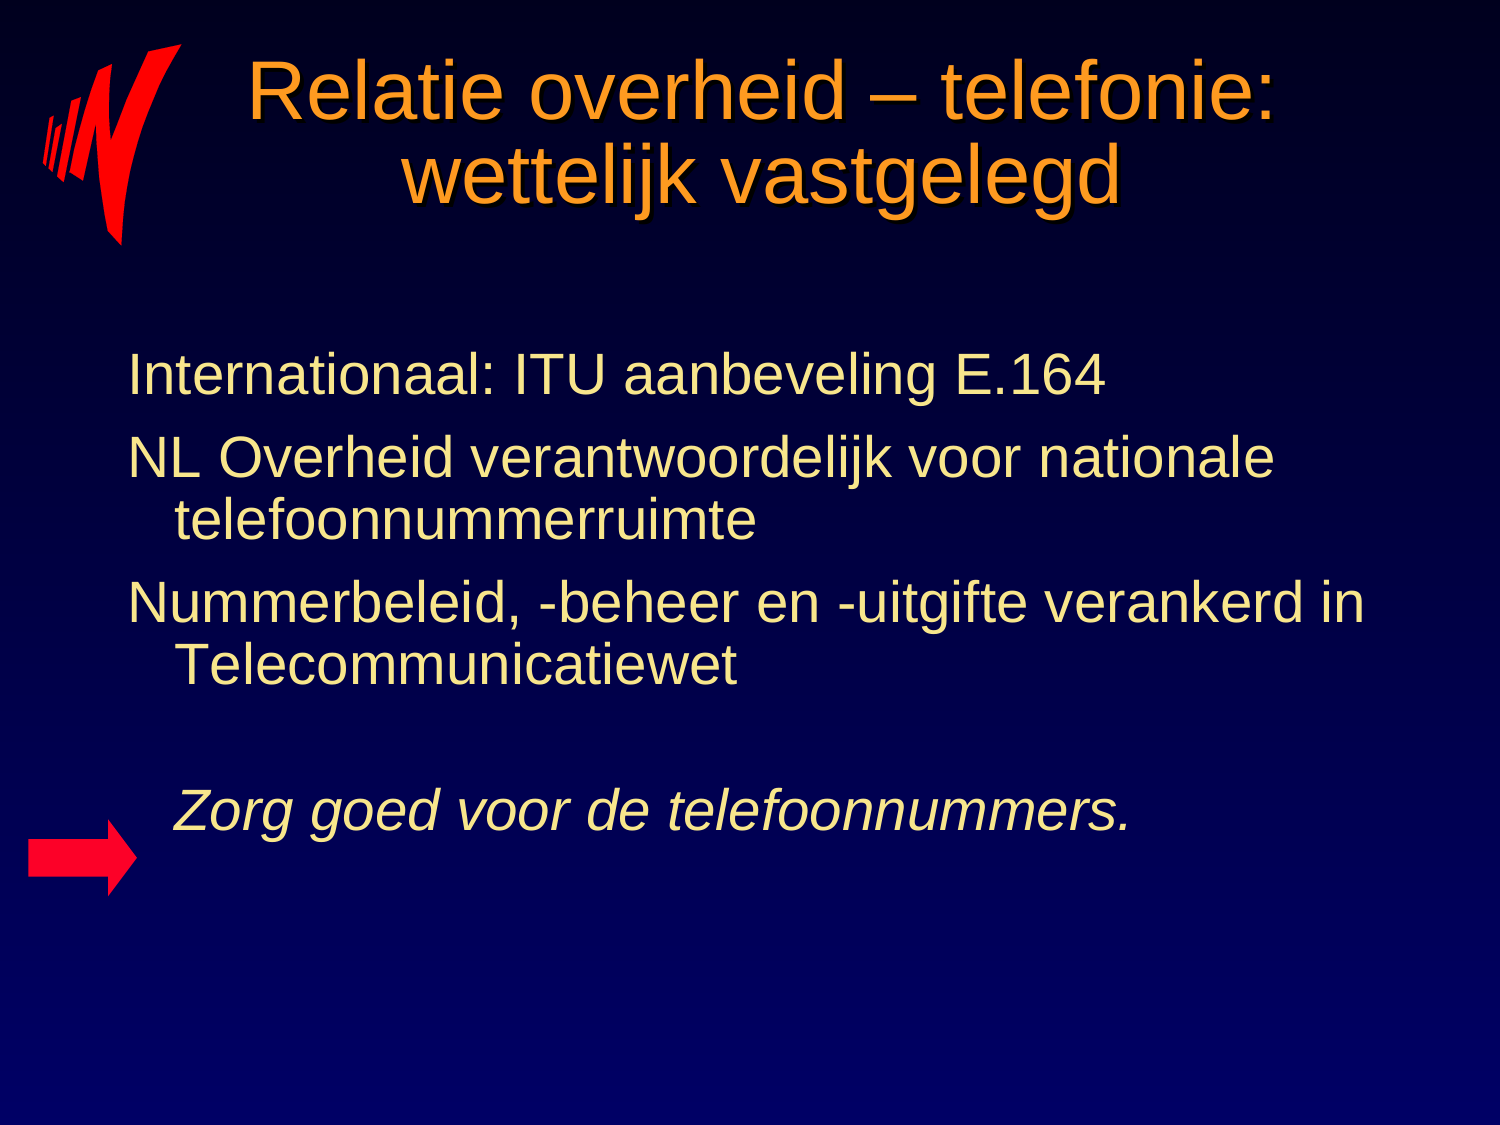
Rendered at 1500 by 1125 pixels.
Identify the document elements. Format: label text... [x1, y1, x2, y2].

list Internationaal: ITU aanbeveling E.164 NL Overheid verantwoordelijk voor nationale telefoonnummerruimte Nummerbeleid, -beheer en -uitgifte verankerd in Telecommunicatiewet Zorg goed voor de telefoonnummers. [112, 337, 1401, 1038]
title Relatie overheid – telefonie: wettelijk vastgelegd [200, 39, 1326, 234]
text_box [29, 822, 136, 894]
